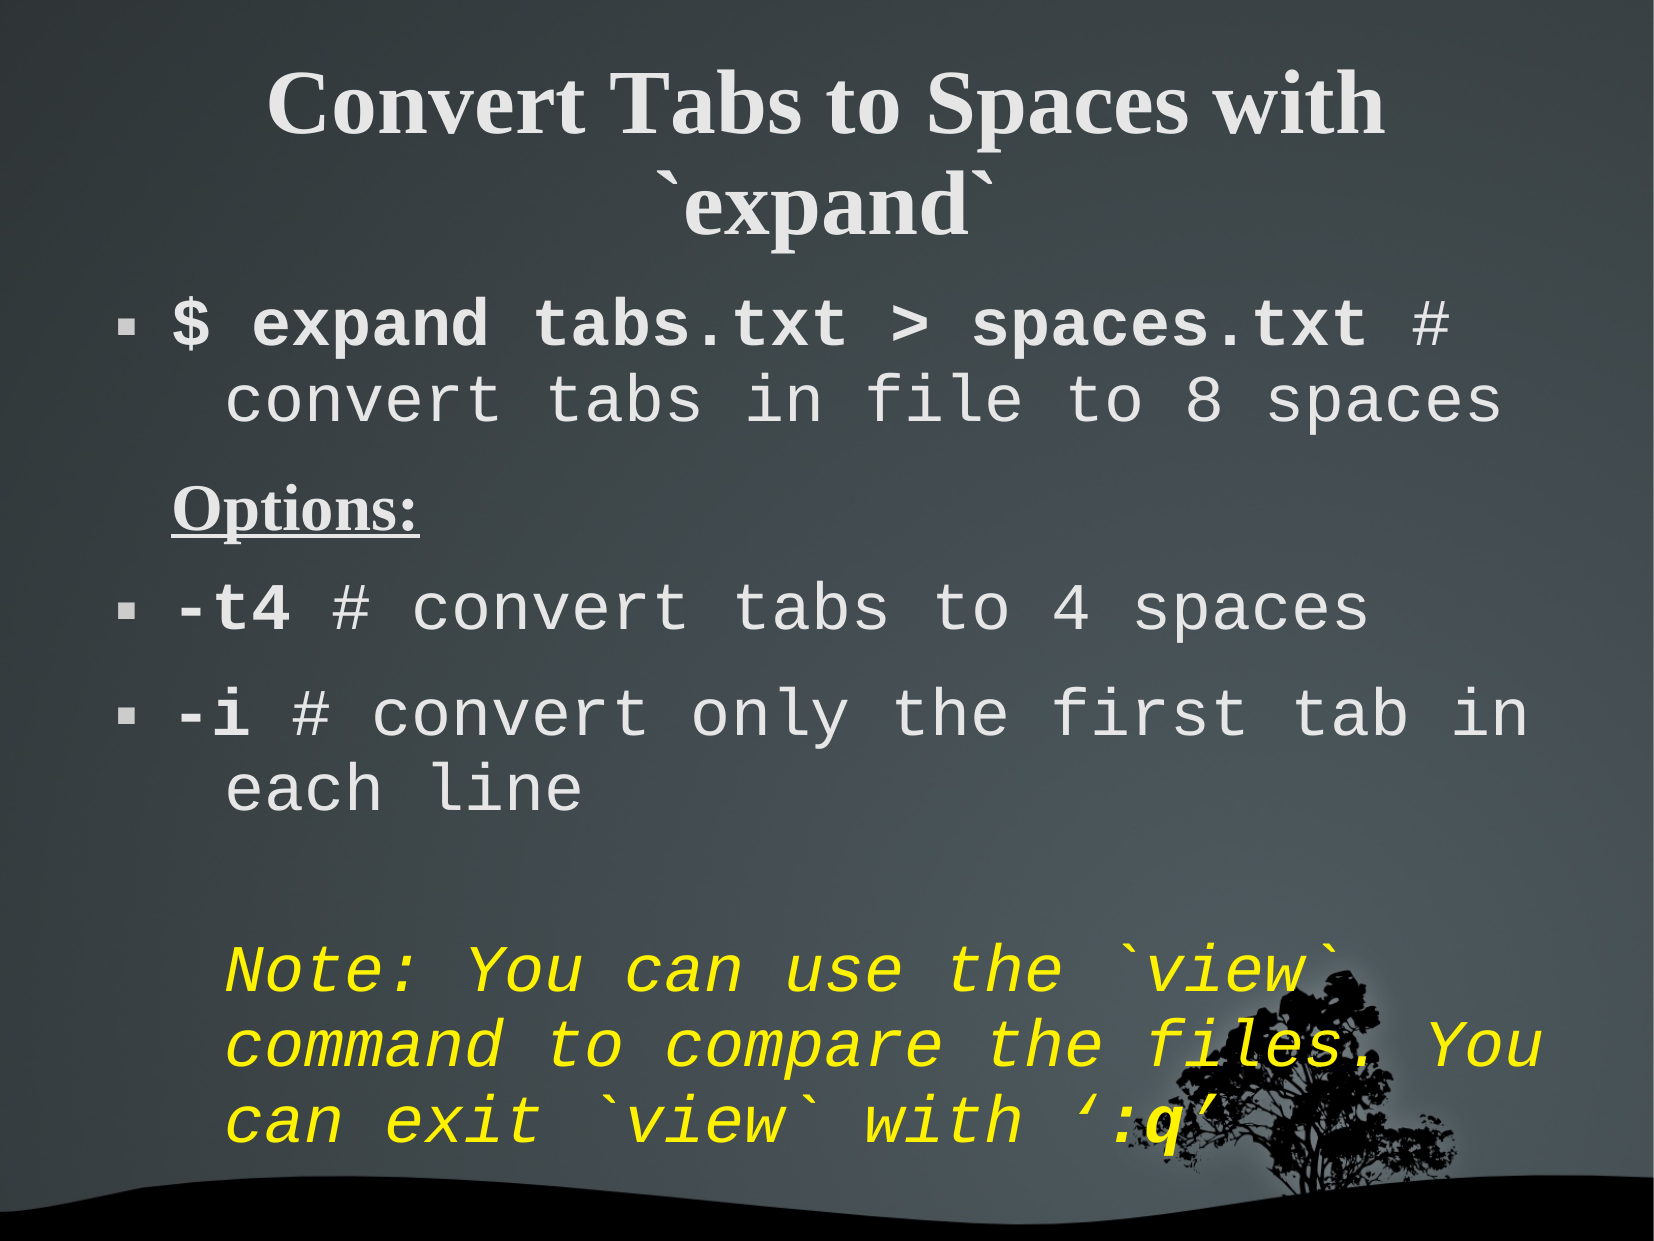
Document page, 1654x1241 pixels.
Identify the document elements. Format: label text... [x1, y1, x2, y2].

title Convert Tabs to Spaces with `expand` [82, 19, 1571, 287]
picture [0, 0, 1654, 1241]
list $ expand tabs.txt > spaces.txt # convert tabs in file to 8 spaces Options: -t4 # convert tabs to 4 spaces -i # convert only the first tab in each line Note: You can use the `view` command to compare the files. You can exit `view` with ‘:q’ [82, 290, 1571, 1109]
